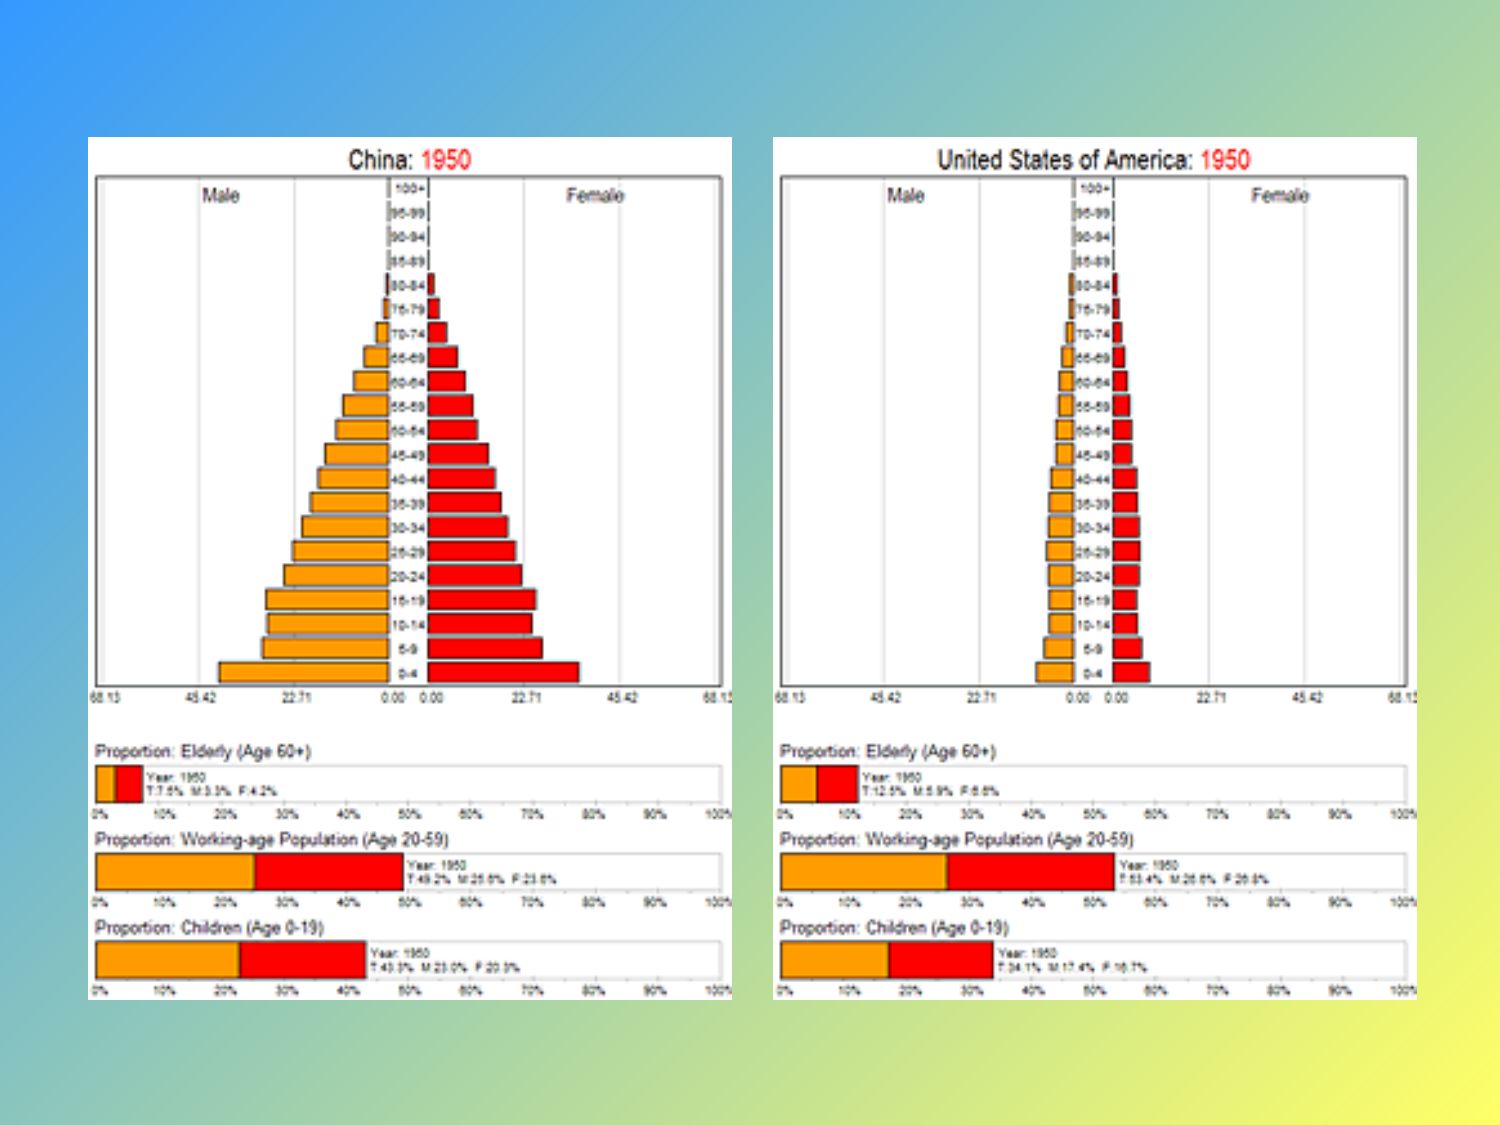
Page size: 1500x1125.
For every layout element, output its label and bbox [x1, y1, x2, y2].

picture [773, 137, 1417, 1000]
picture [88, 137, 732, 1000]
